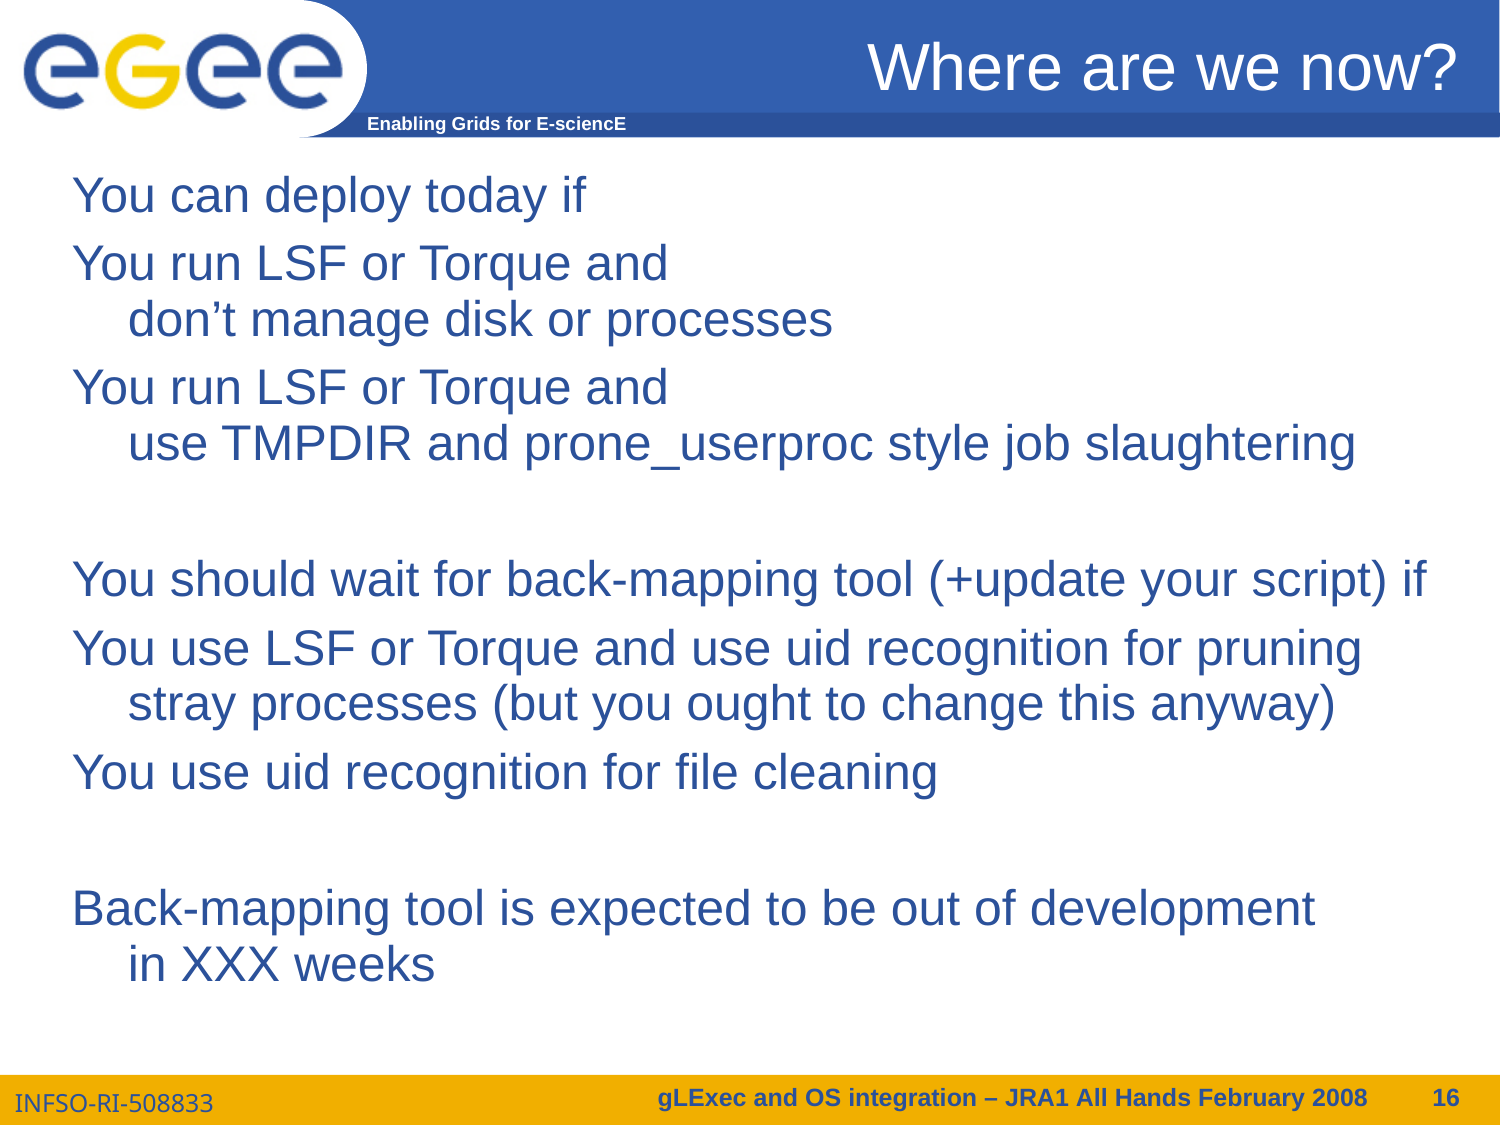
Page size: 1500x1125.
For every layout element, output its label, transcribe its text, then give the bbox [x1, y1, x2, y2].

title Where are we now? [369, 10, 1475, 124]
text_box gLExec and OS integration – JRA1 All Hands February 2008 [284, 1075, 1385, 1125]
list You can deploy today if You run LSF or Torque and don’t manage disk or processes You run LSF or Torque and use TMPDIR and prone_userproc style job slaughtering You should wait for back-mapping tool (+update your script) if You use LSF or Torque and use uid recognition for pruning stray processes (but you ought to change this anyway) You use uid recognition for file cleaning Back-mapping tool is expected to be out of development in XXX weeks [56, 159, 1466, 1055]
text_box <number> [1397, 1076, 1476, 1125]
picture [18, 30, 349, 112]
